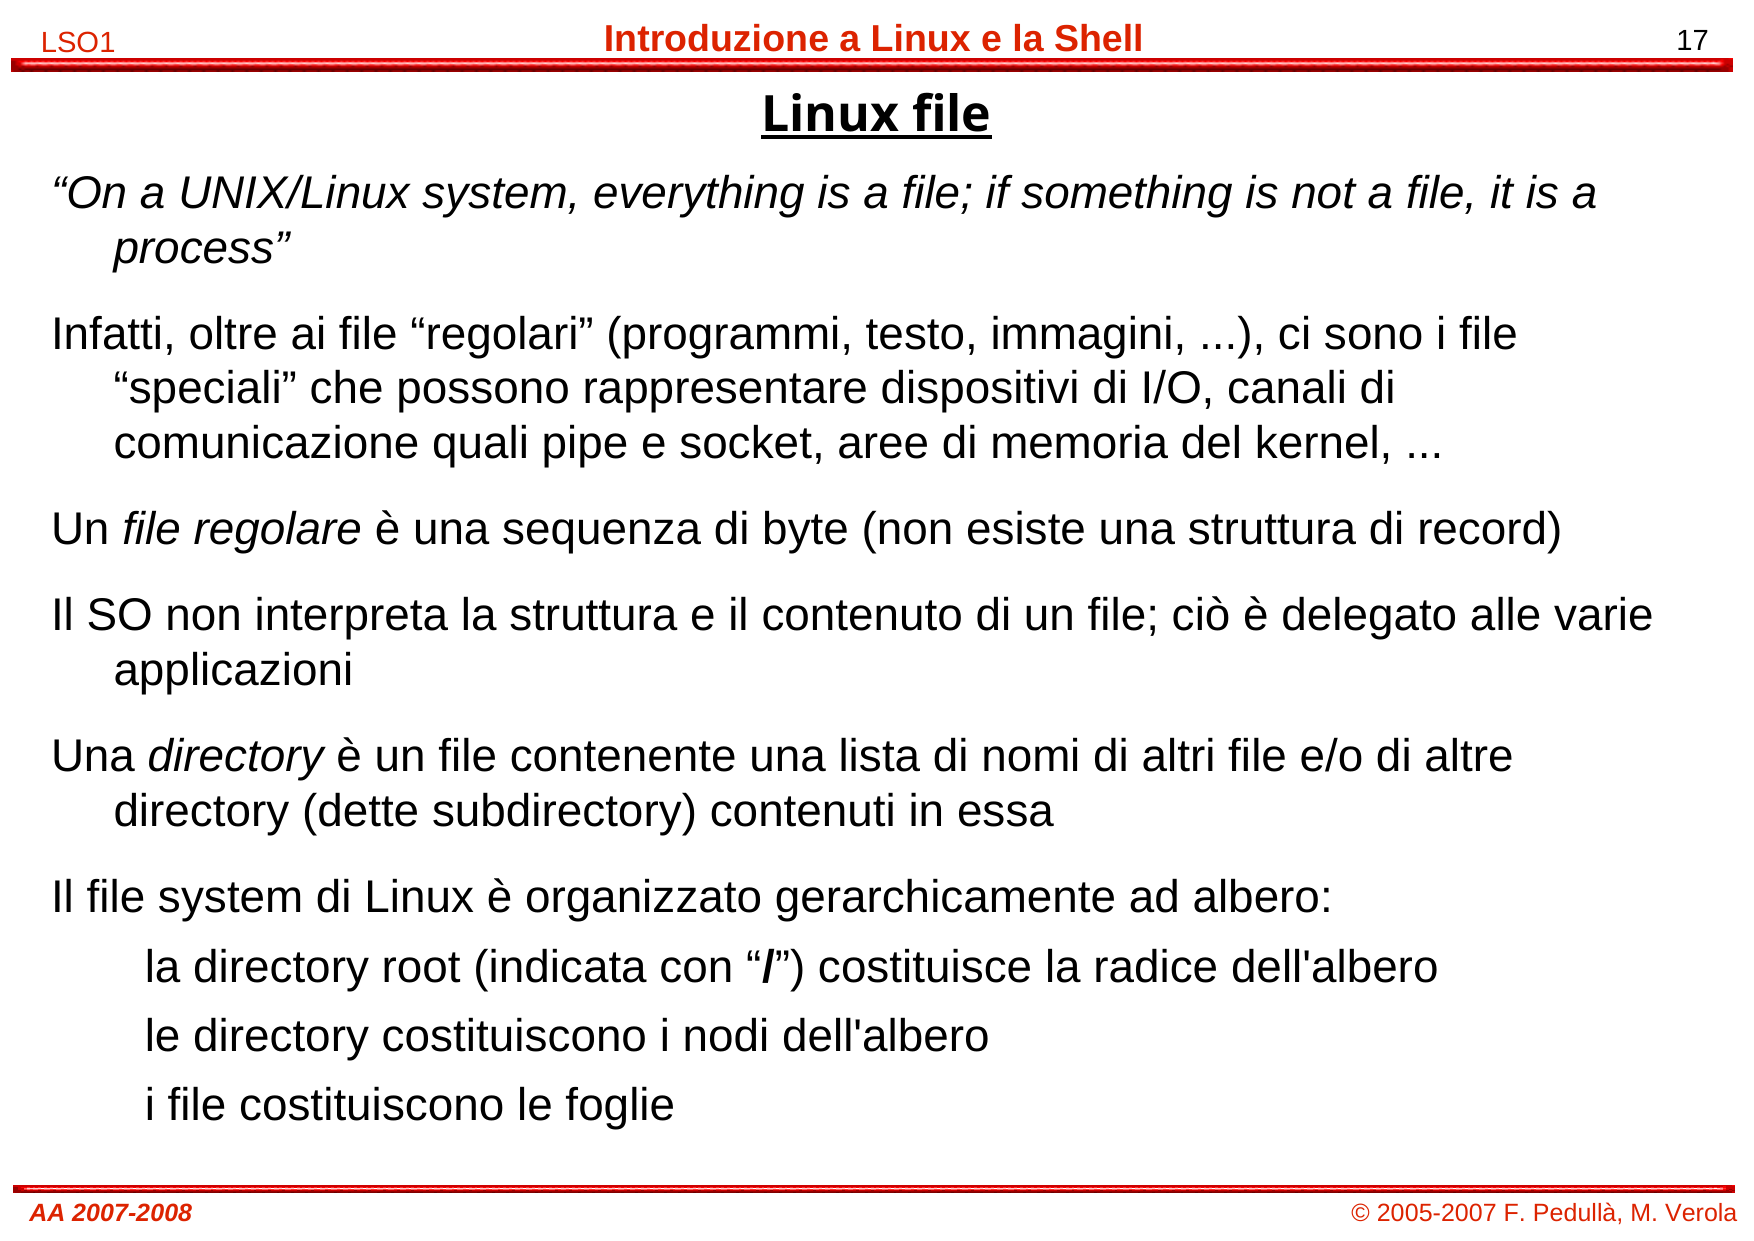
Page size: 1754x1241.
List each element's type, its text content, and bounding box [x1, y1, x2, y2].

list “On a UNIX/Linux system, everything is a file; if something is not a file, it is a process” Infatti, oltre ai file “regolari” (programmi, testo, immagini, ...), ci sono i file “speciali” che possono rappresentare dispositivi di I/O, canali di comunicazione quali pipe e socket, aree di memoria del kernel, ... Un file regolare è una sequenza di byte (non esiste una struttura di record) Il SO non interpreta la struttura e il contenuto di un file; ciò è delegato alle varie applicazioni Una directory è un file contenente una lista di nomi di altri file e/o di altre directory (dette subdirectory) contenuti in essa Il file system di Linux è organizzato gerarchicamente ad albero: la directory root (indicata con “/”) costituisce la radice dell'albero le directory costituiscono i nodi dell'albero i file costituiscono le foglie [51, 163, 1689, 1131]
picture [11, 58, 1733, 72]
picture [13, 1185, 1735, 1193]
title Linux file [40, 66, 1714, 162]
